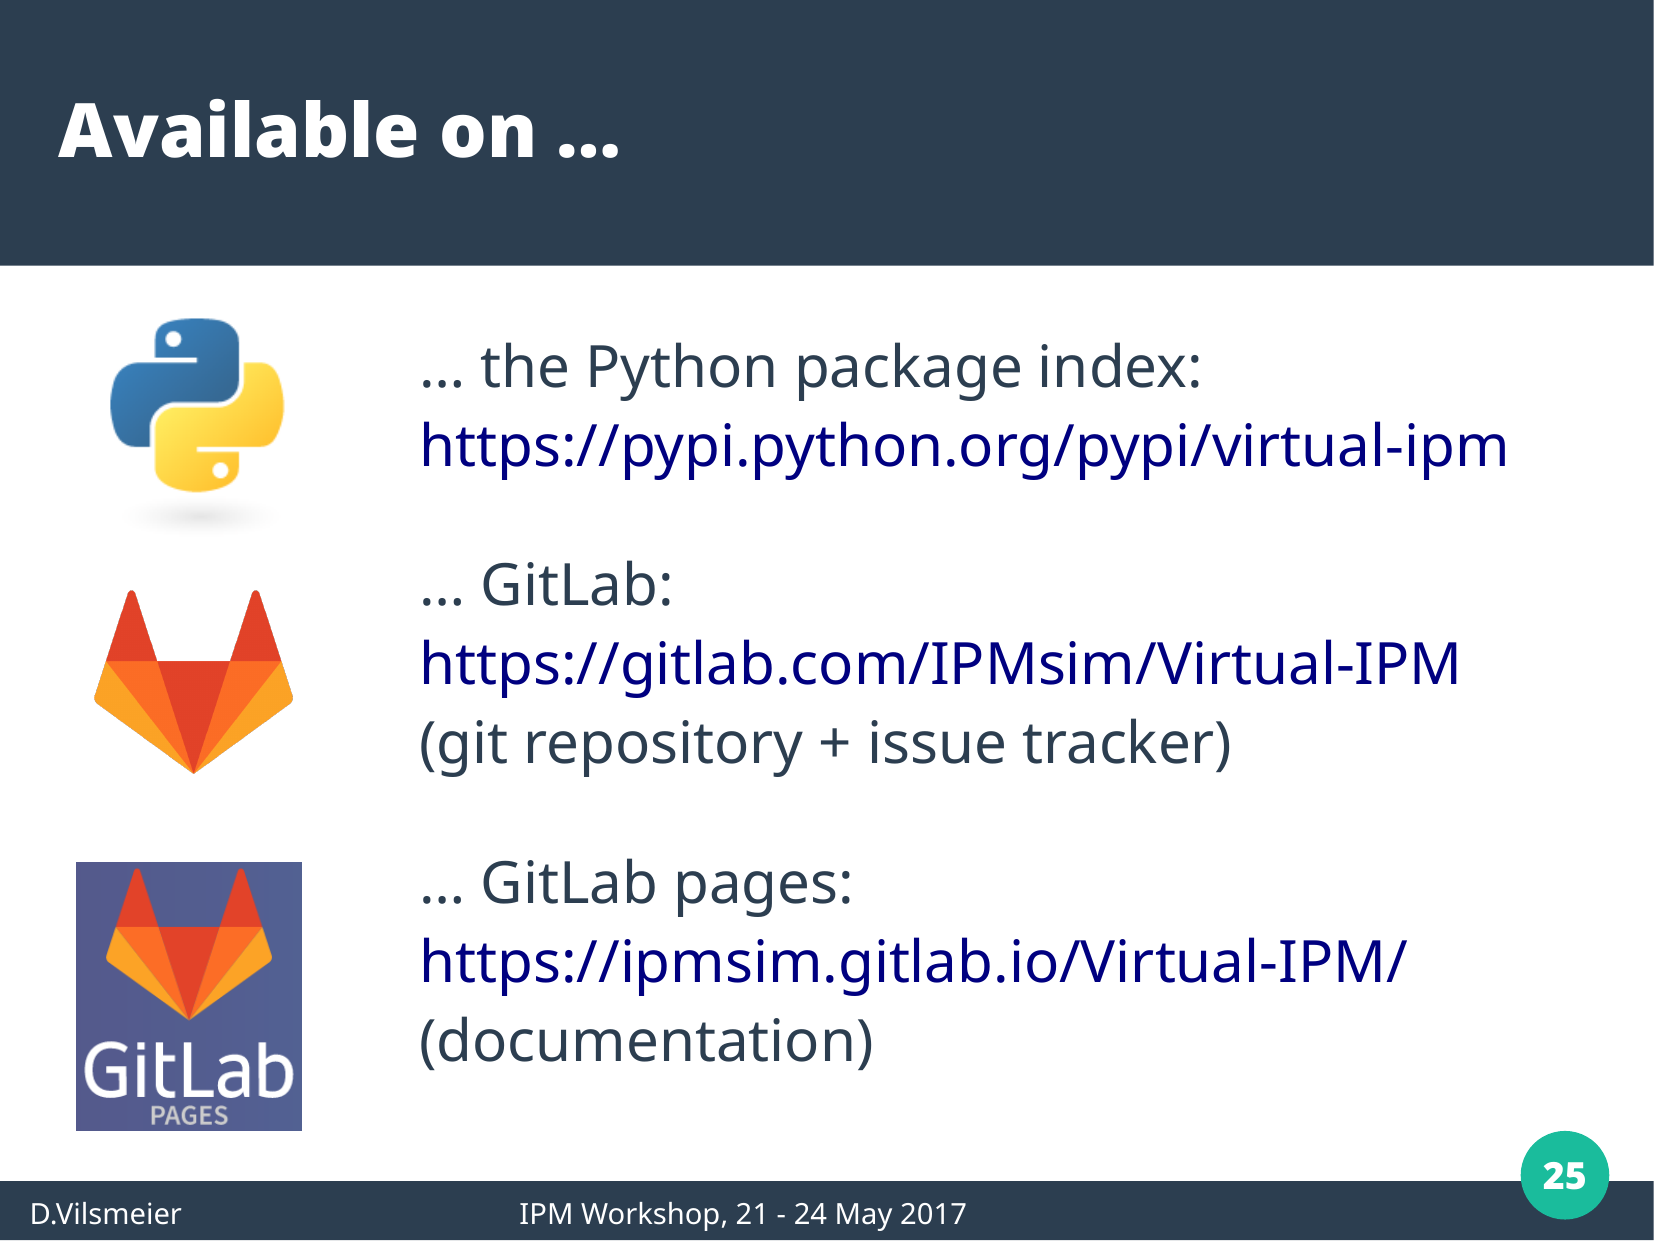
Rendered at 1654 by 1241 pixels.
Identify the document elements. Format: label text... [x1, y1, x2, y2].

picture [73, 289, 313, 549]
list … the Python package index: https://pypi.python.org/pypi/virtual-ipm … GitLab: https://gitlab.com/IPMsim/Virtual-IPM (git repository + issue tracker) … GitLab pages: https://ipmsim.gitlab.io/Virtual-IPM/ (documentation) [348, 324, 1595, 1152]
picture [94, 590, 293, 774]
picture [76, 862, 302, 1131]
title Available on … [59, 49, 1595, 207]
